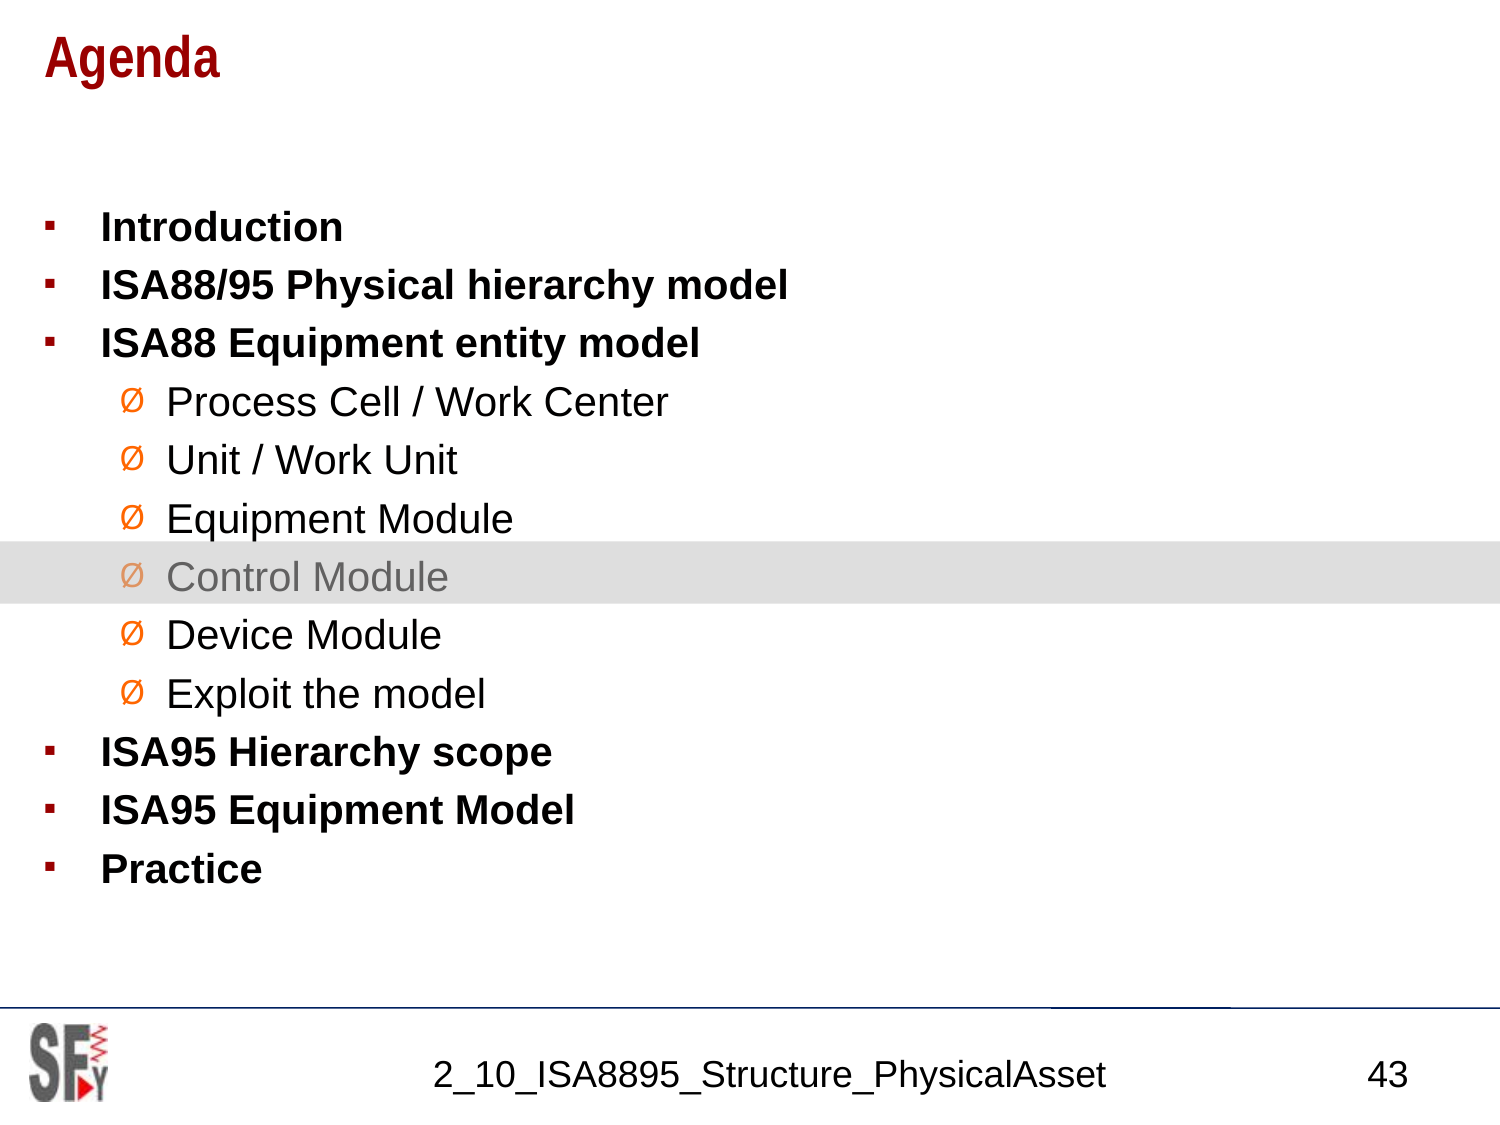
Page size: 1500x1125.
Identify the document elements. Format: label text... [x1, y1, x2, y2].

list Introduction ISA88/95 Physical hierarchy model ISA88 Equipment entity model Process Cell / Work Center Unit / Work Unit Equipment Module Control Module Device Module Exploit the model ISA95 Hierarchy scope ISA95 Equipment Model Practice [29, 604, 1471, 988]
picture [29, 1023, 108, 1102]
title Agenda [29, 12, 1471, 138]
slide_number <numéro> [1352, 1034, 1490, 1103]
text_box [0, 541, 1500, 604]
footer 2_10_ISA8895_Structure_PhysicalAsset [417, 1034, 1352, 1103]
list Introduction ISA88/95 Physical hierarchy model ISA88 Equipment entity model Process Cell / Work Center Unit / Work Unit Equipment Module Control Module Device Module Exploit the model ISA95 Hierarchy scope ISA95 Equipment Model Practice [29, 184, 1471, 541]
